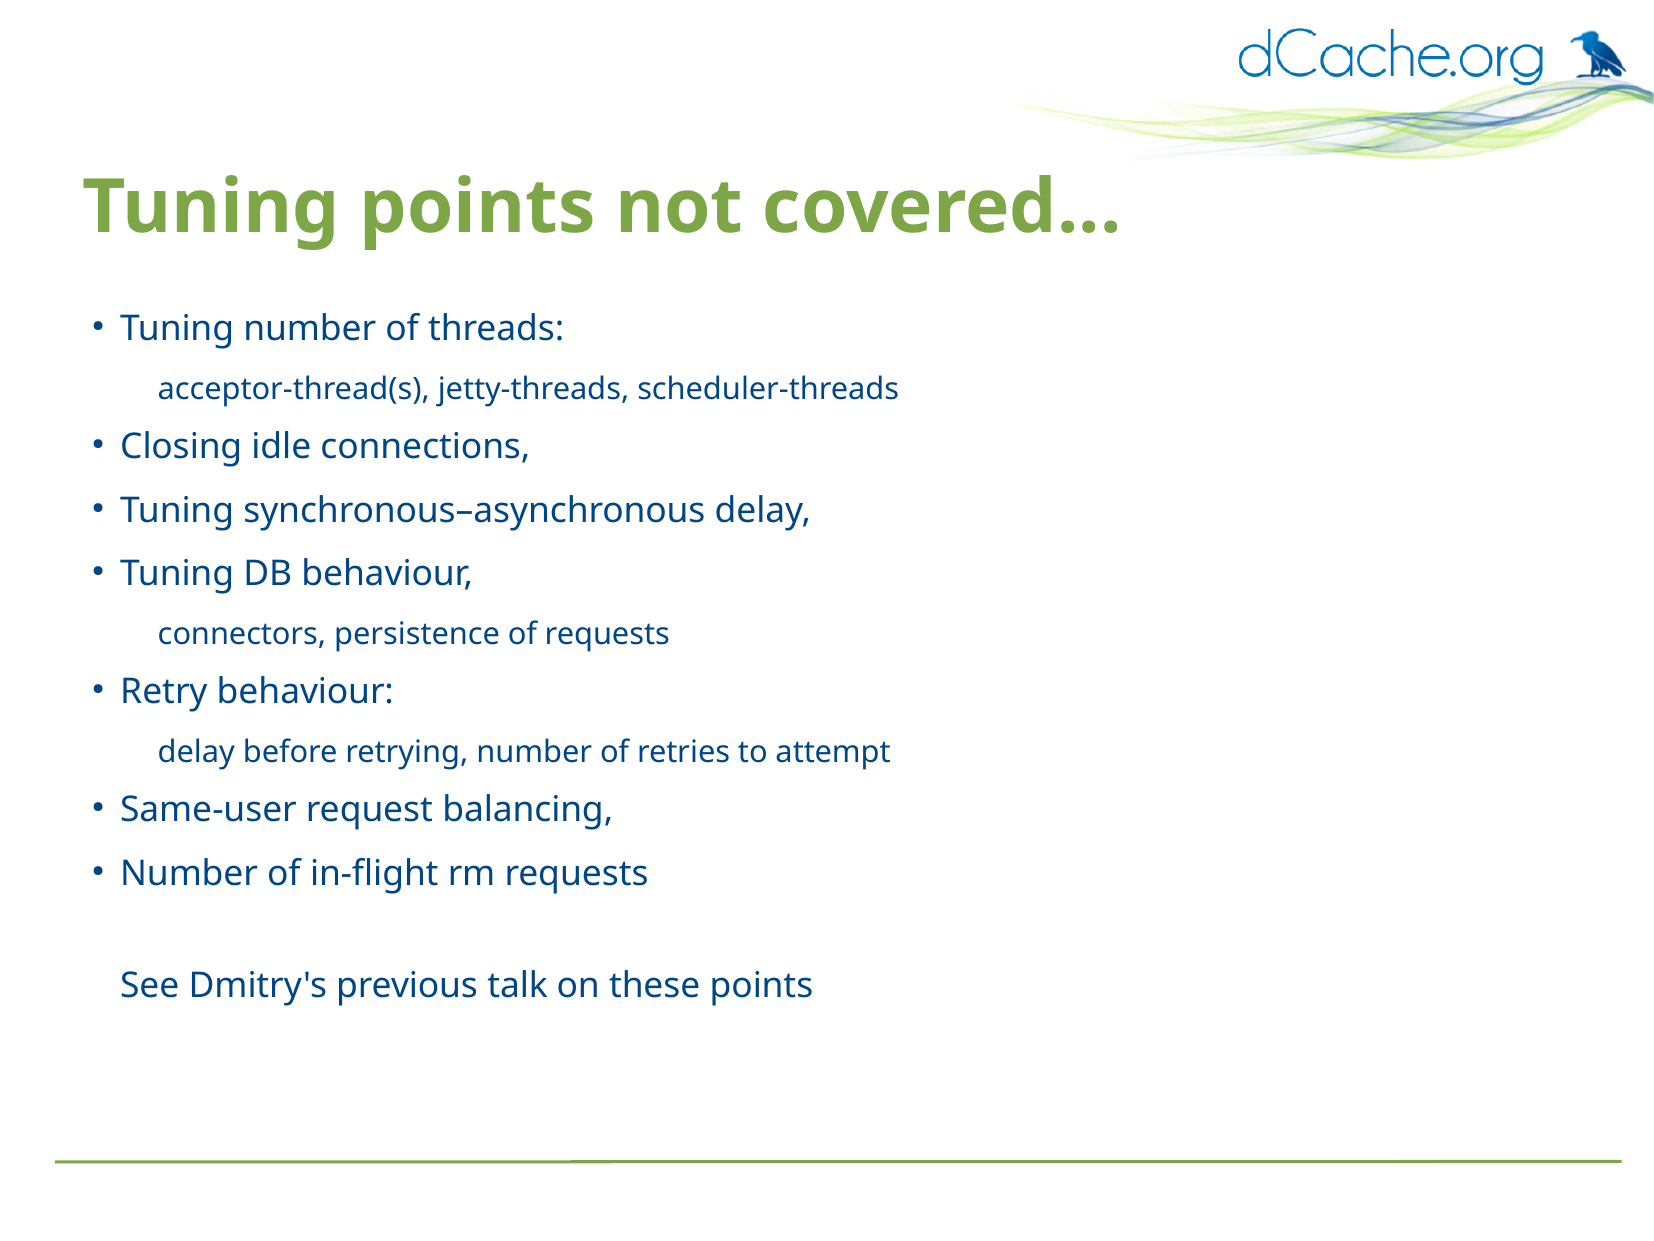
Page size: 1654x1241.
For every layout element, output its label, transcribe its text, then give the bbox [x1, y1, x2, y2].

picture [956, 16, 1654, 169]
title Tuning points not covered... [82, 155, 1605, 252]
list Tuning number of threads: acceptor-thread(s), jetty-threads, scheduler-threads Closing idle connections, Tuning synchronous–asynchronous delay, Tuning DB behaviour, connectors, persistence of requests Retry behaviour: delay before retrying, number of retries to attempt Same-user request balancing, Number of in-flight rm requests See Dmitry's previous talk on these points [82, 302, 1571, 1023]
